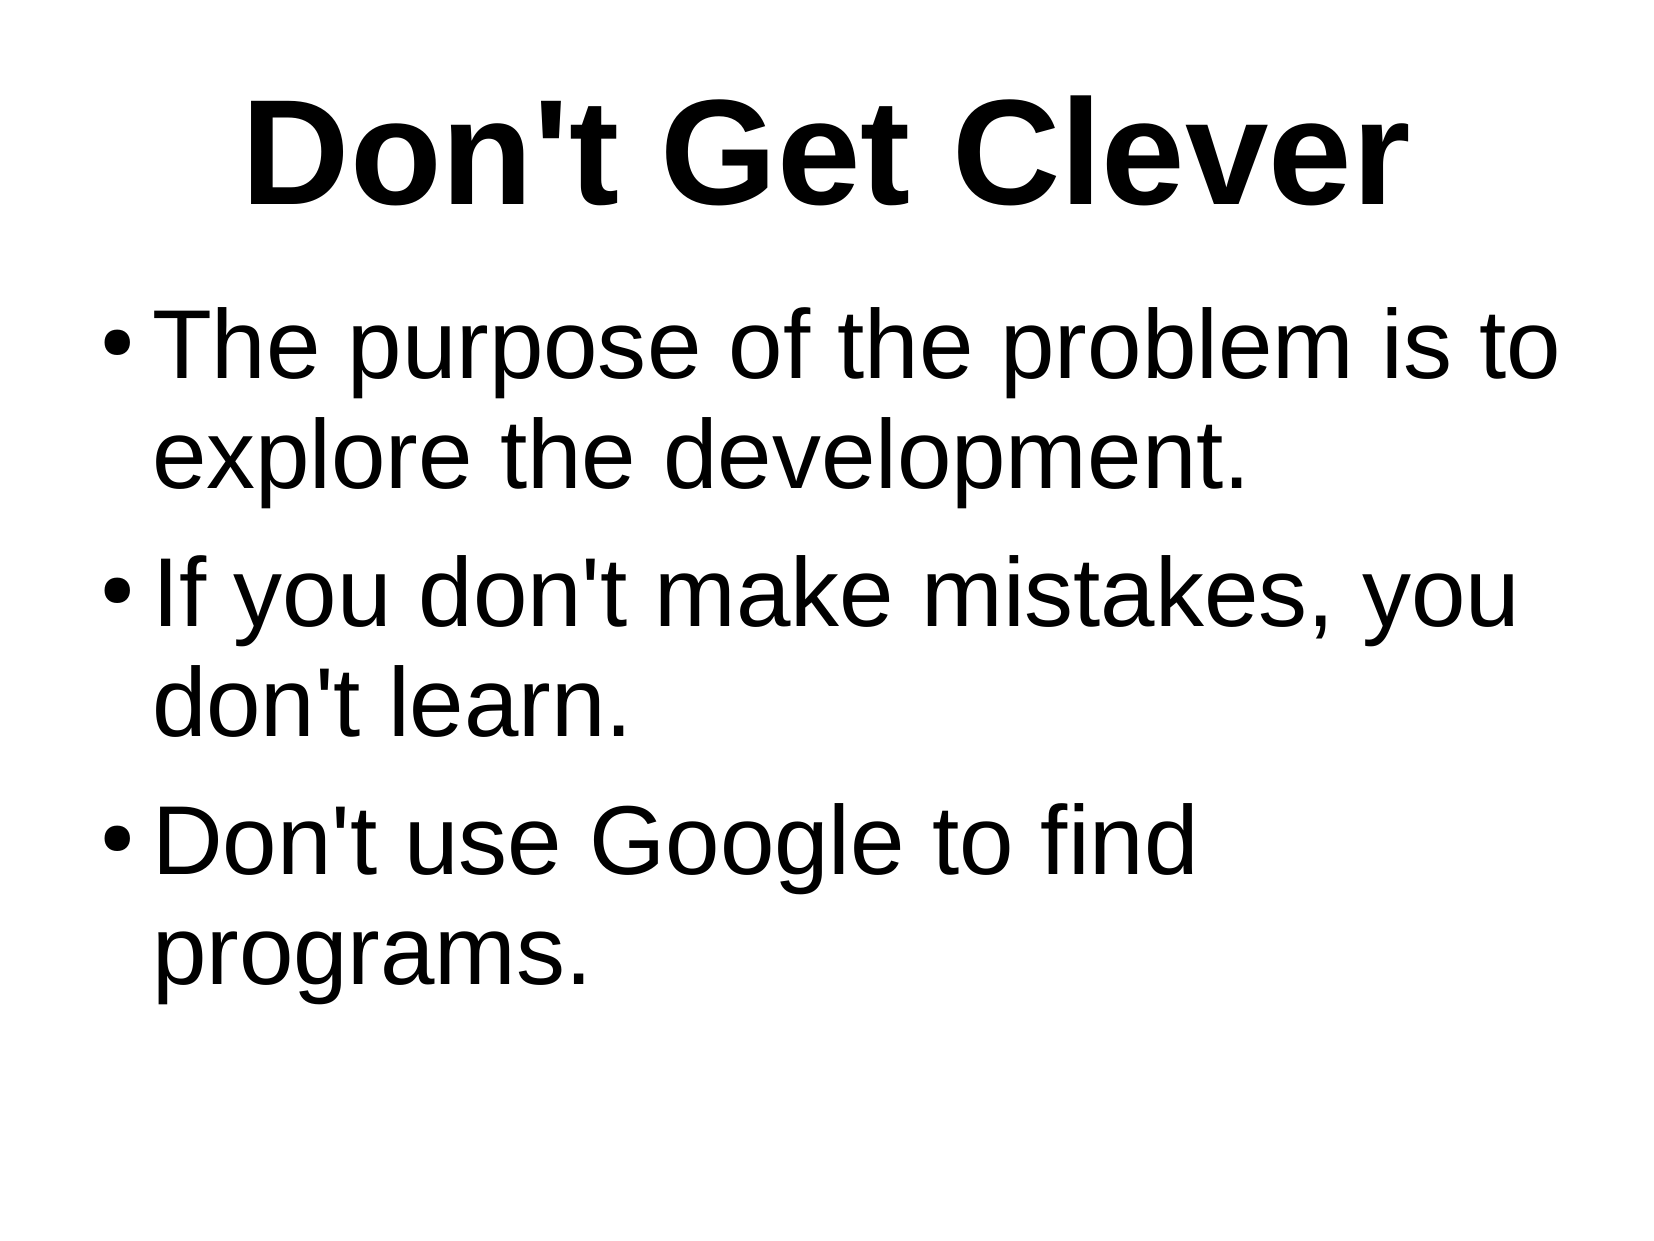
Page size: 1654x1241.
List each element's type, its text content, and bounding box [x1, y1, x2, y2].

list The purpose of the problem is to explore the development. If you don't make mistakes, you don't learn. Don't use Google to find programs. [82, 290, 1571, 1010]
title Don't Get Clever [82, 49, 1571, 257]
